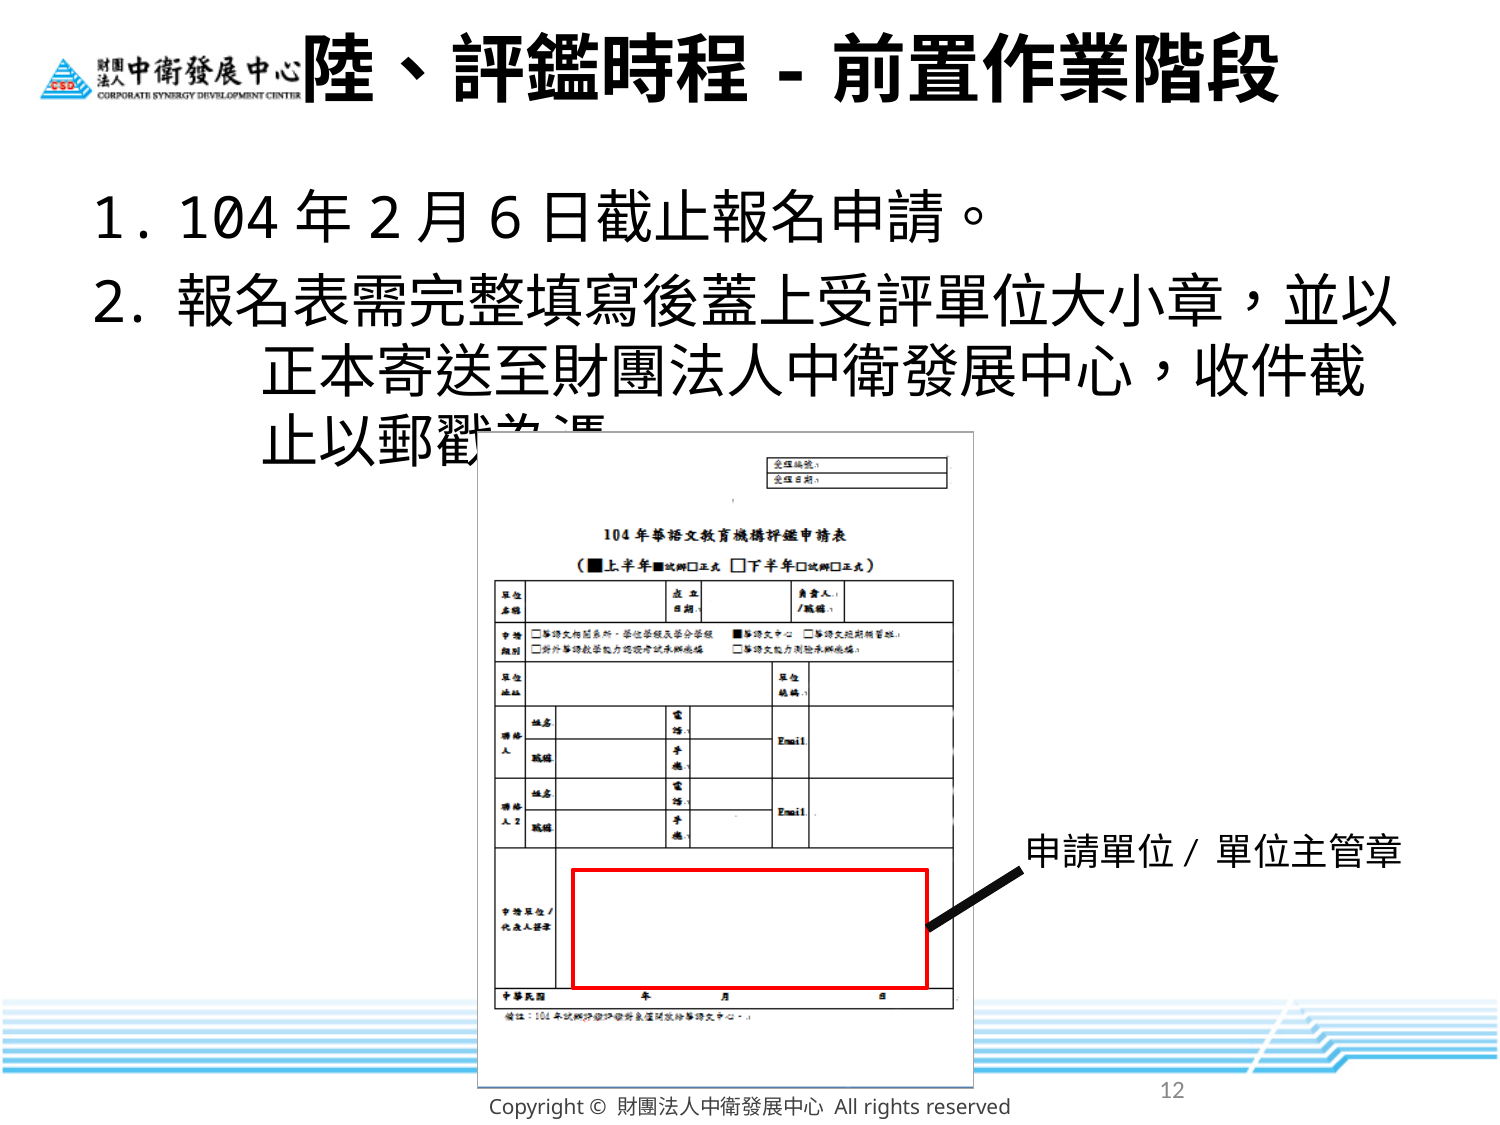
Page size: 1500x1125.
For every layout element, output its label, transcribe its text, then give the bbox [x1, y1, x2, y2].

text_box 12 [1144, 1058, 1495, 1119]
picture [478, 432, 973, 1088]
text_box 申請單位/ 單位主管章 [1009, 820, 1405, 882]
picture [575, 872, 925, 986]
list 104年2月6日截止報名申請。 報名表需完整填寫後蓋上受評單位大小章，並以正本寄送至財團法人中衛發展中心，收件截止以郵戳為憑。 [76, 172, 1427, 1059]
text_box 陸、評鑑時程-前置作業階段 [88, 7, 1495, 127]
